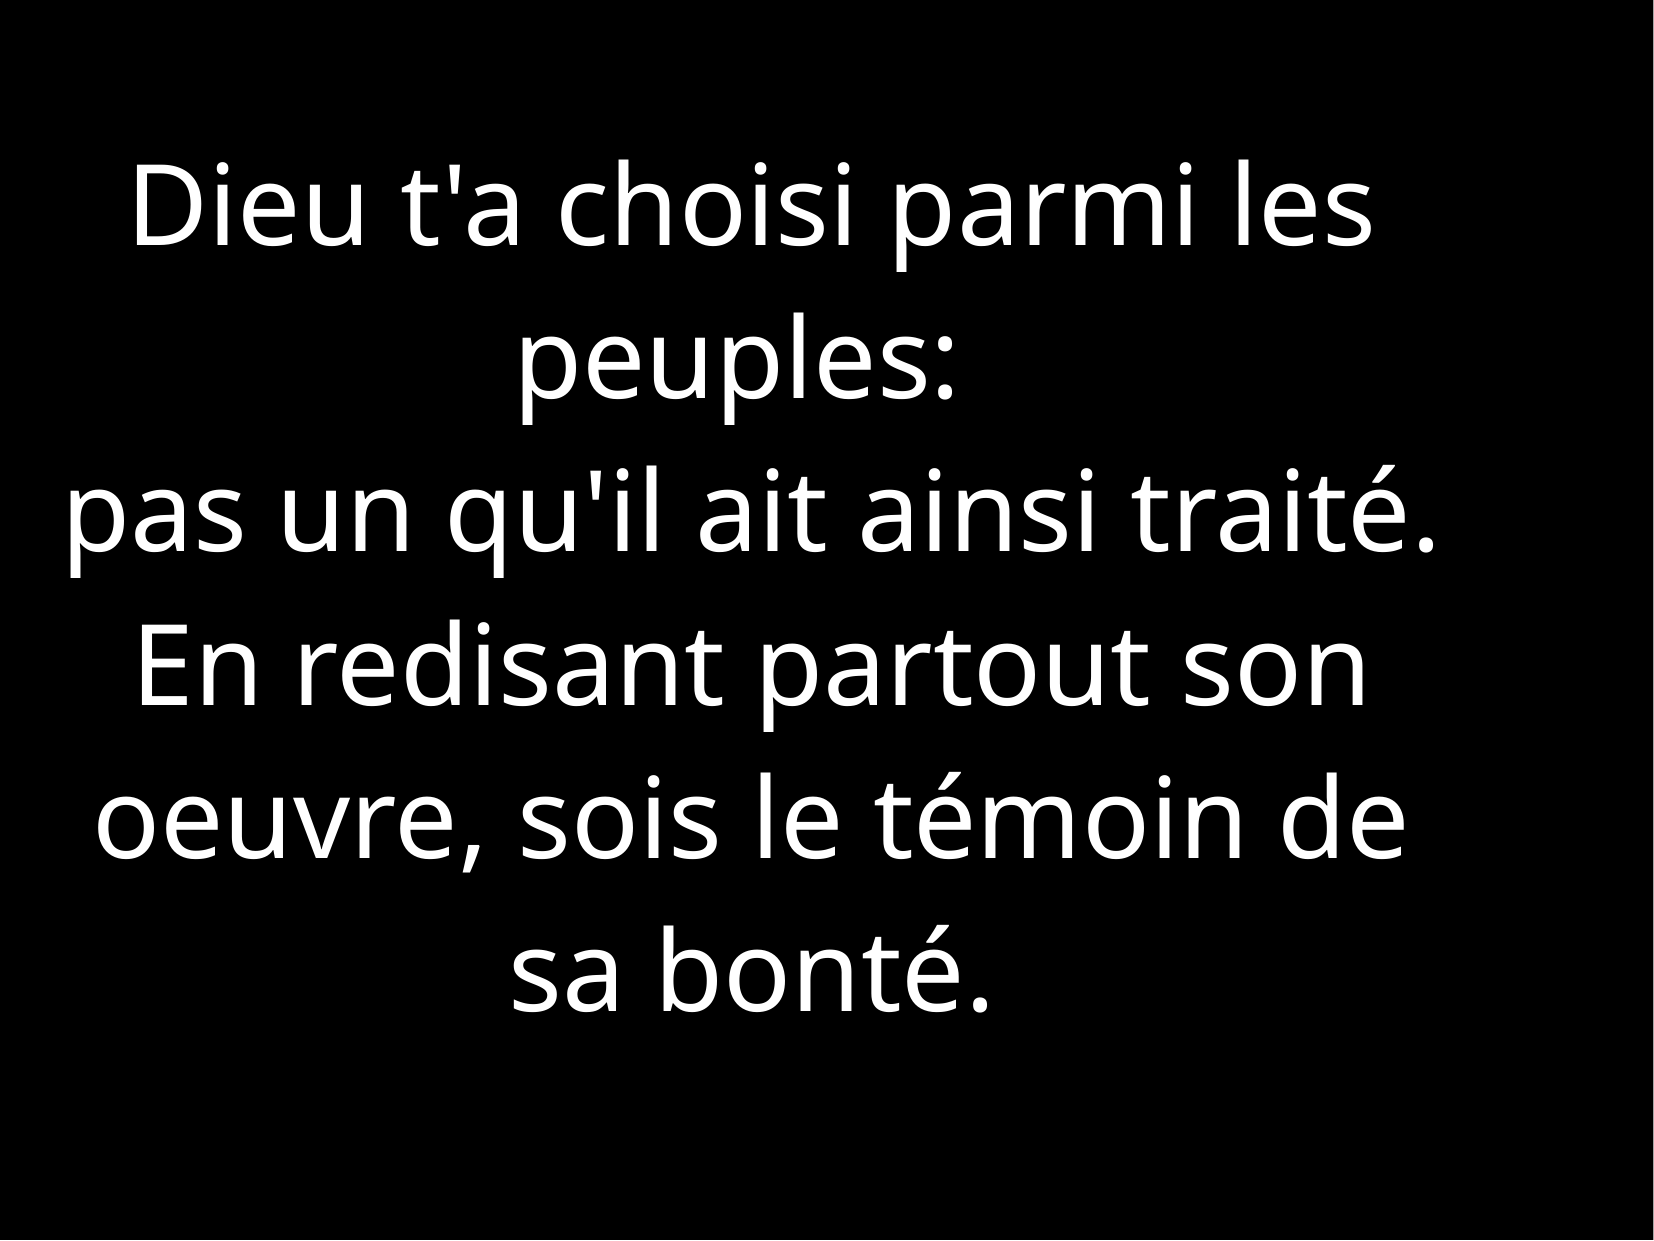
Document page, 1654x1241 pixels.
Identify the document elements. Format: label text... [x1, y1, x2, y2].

text_box Dieu t'a choisi parmi les peuples: pas un qu'il ait ainsi traité. En redisant partout son oeuvre, sois le témoin de sa bonté. [8, 23, 1497, 1146]
